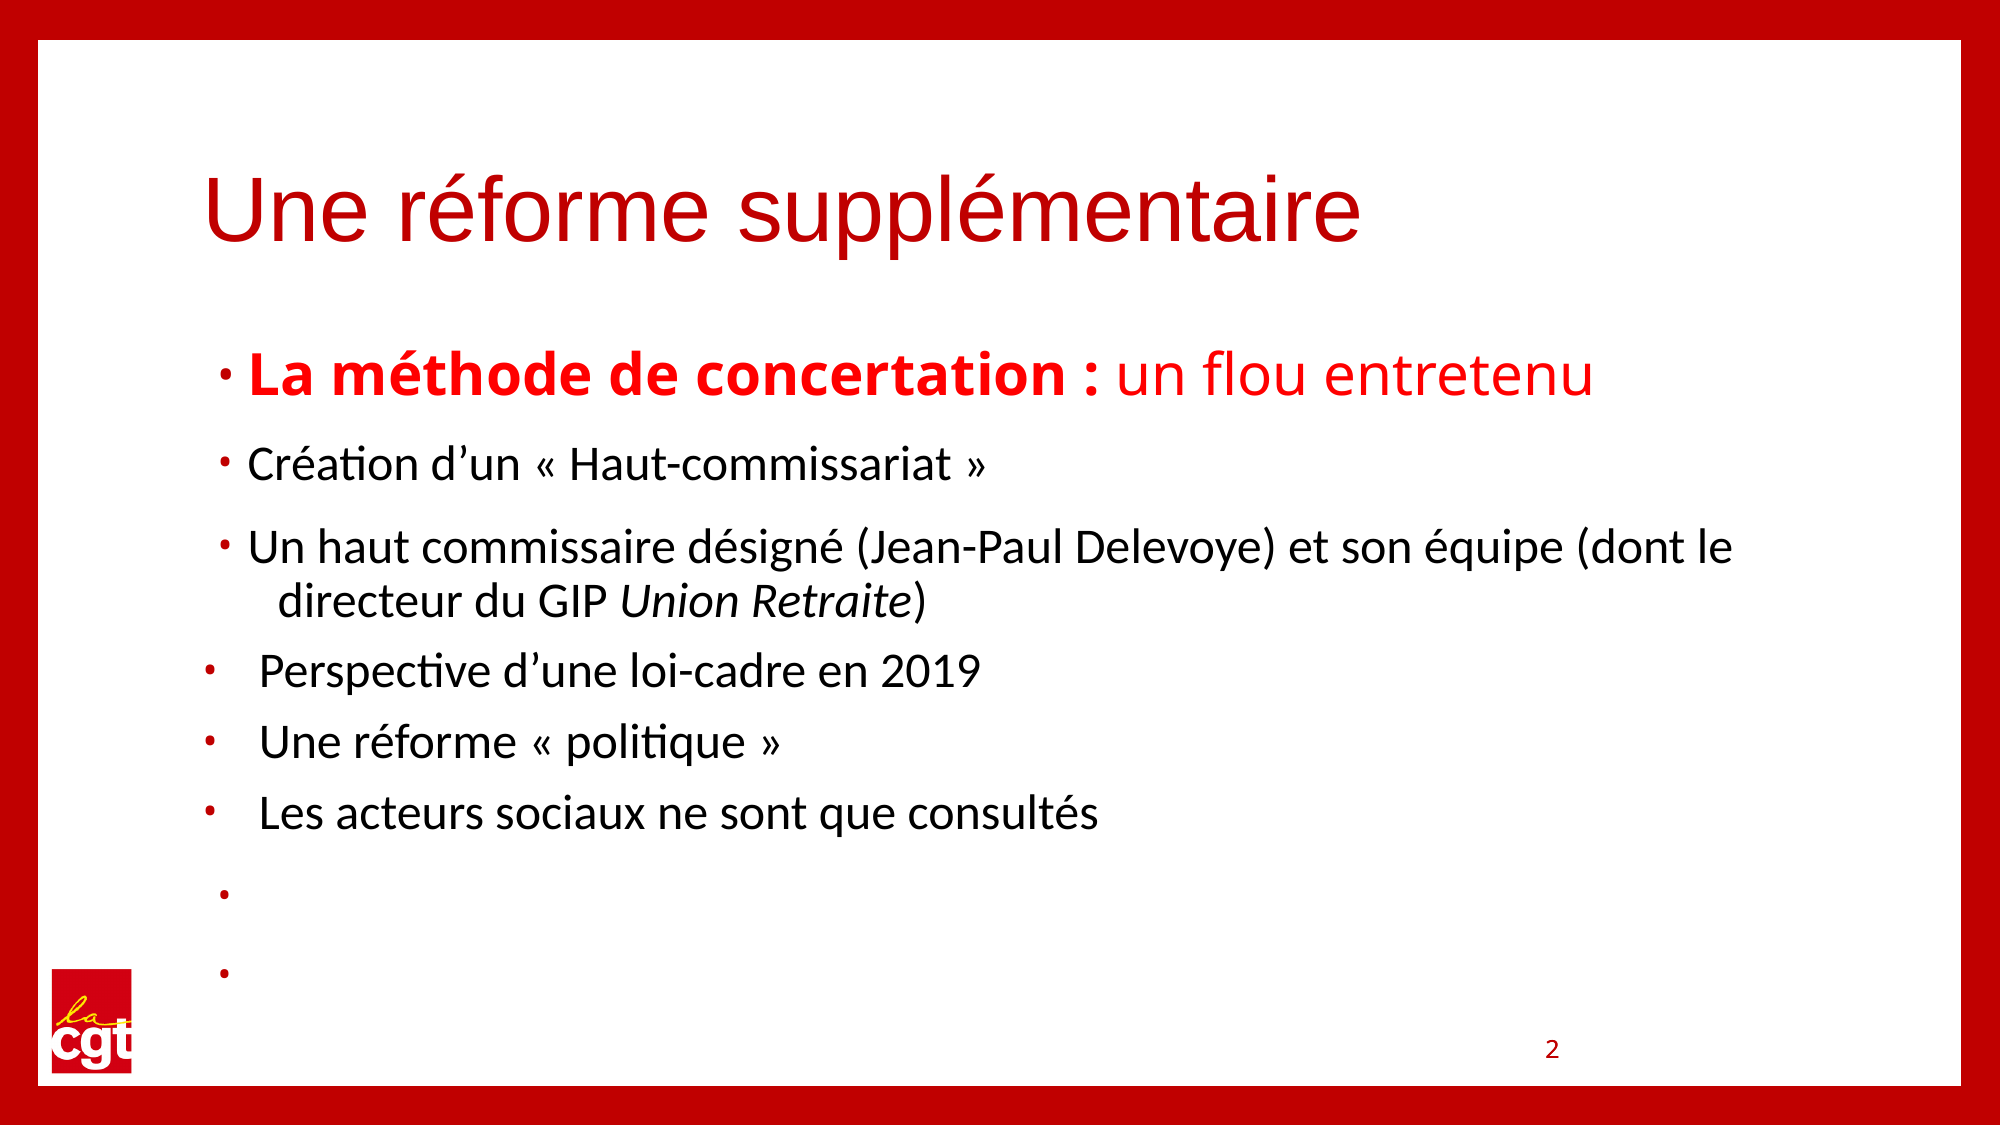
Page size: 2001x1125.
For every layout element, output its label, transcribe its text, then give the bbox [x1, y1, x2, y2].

title Une réforme supplémentaire [187, 99, 1808, 323]
text_box [1530, 1020, 1811, 1081]
list La méthode de concertation : un flou entretenu Création d’un « Haut-commissariat » Un haut commissaire désigné (Jean-Paul Delevoye) et son équipe (dont le directeur du GIP Union Retraite) Perspective d’une loi-cadre en 2019 Une réforme « politique » Les acteurs sociaux ne sont que consultés [187, 337, 1808, 1000]
